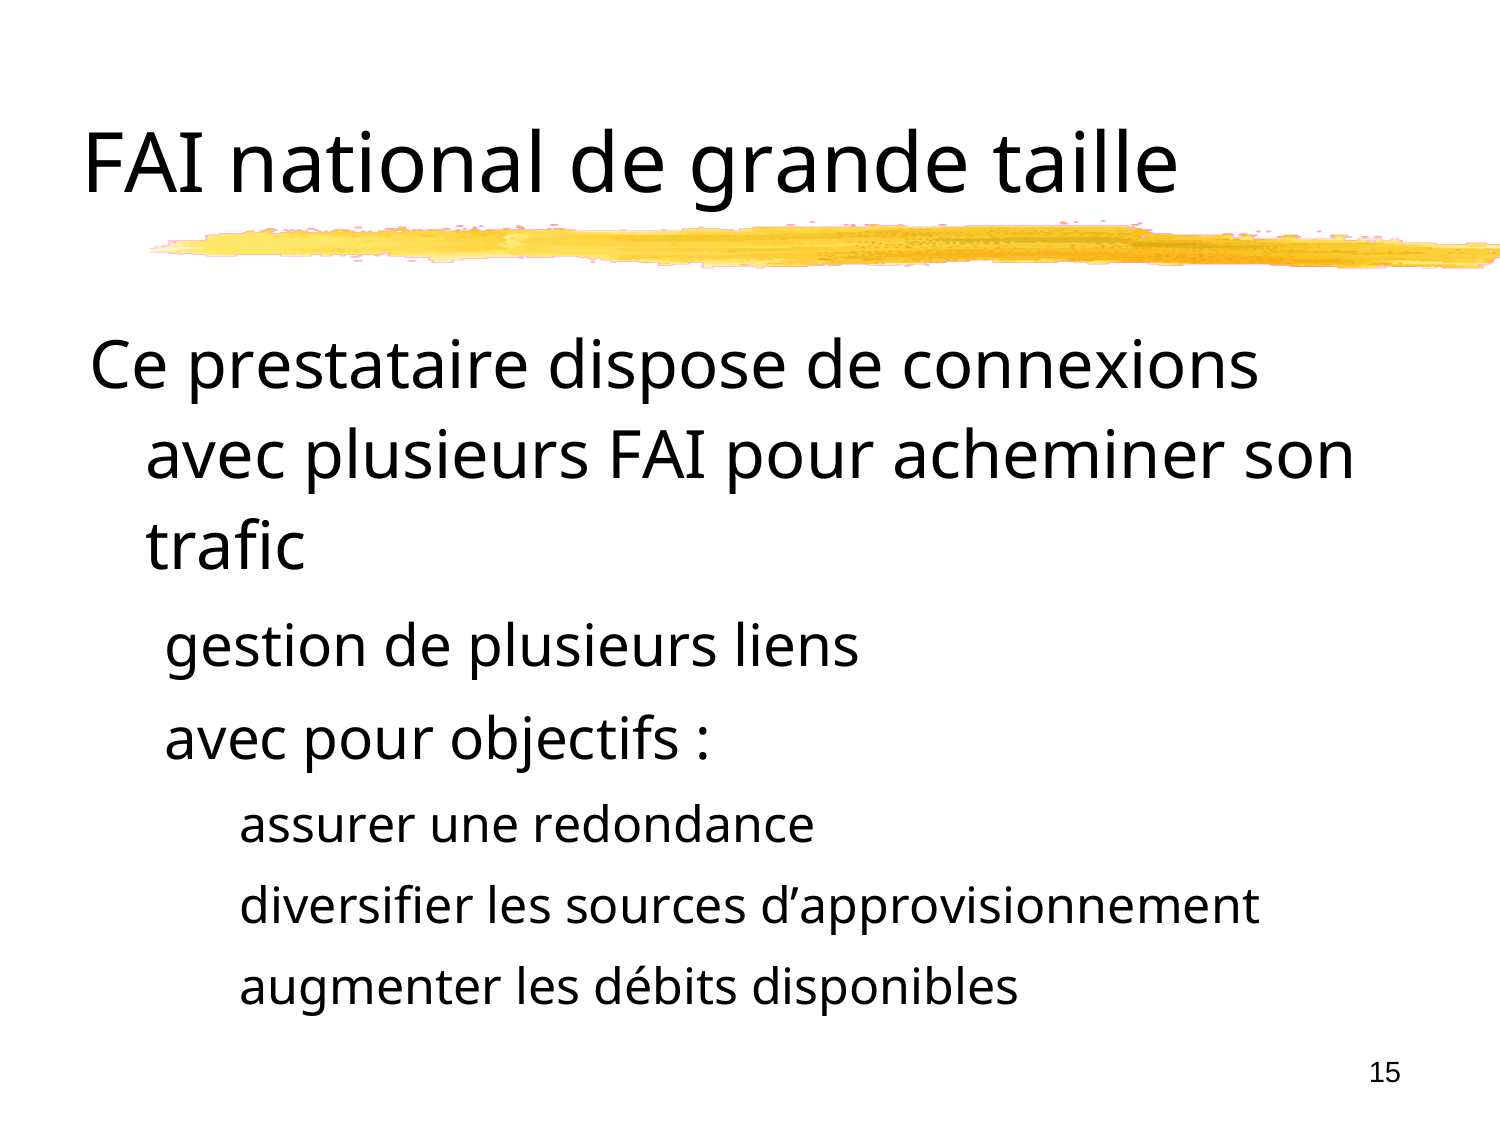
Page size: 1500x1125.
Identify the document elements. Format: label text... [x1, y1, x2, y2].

title FAI national de grande taille [66, 9, 1342, 225]
text_box <number> [1104, 1021, 1416, 1097]
list Ce prestataire dispose de connexions avec plusieurs FAI pour acheminer son trafic gestion de plusieurs liens avec pour objectifs : assurer une redondance diversifier les sources d’approvisionnement augmenter les débits disponibles [74, 309, 1417, 995]
picture [150, 215, 1500, 279]
